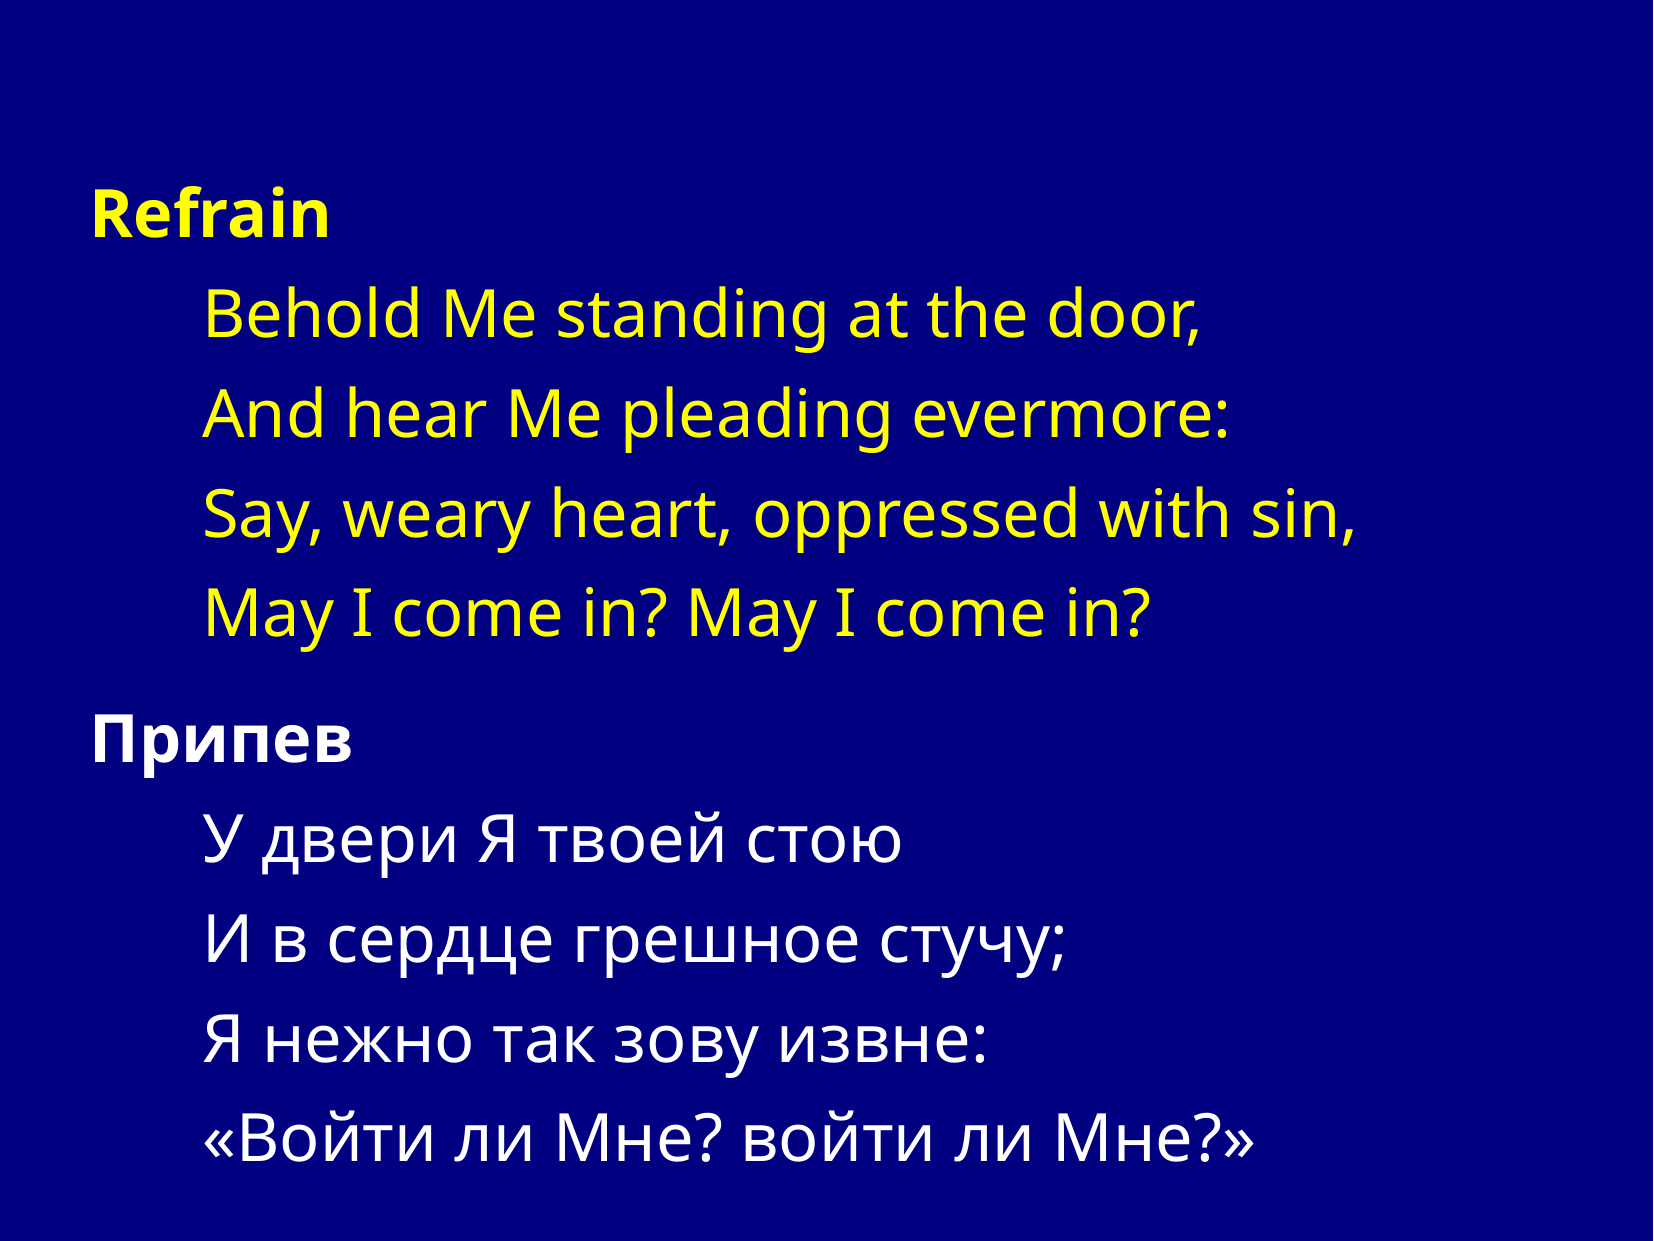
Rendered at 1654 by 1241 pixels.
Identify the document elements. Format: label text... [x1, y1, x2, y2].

text_box Refrain Behold Me standing at the door, And hear Me pleading evermore: Say, weary heart, oppressed with sin, May I come in? May I come in? [75, 150, 1576, 638]
text_box Припев У двери Я твоей стою И в сердце грешное стучу; Я нежно так зову извне: «Войти ли Мне? войти ли Мне?» [75, 675, 1576, 1163]
